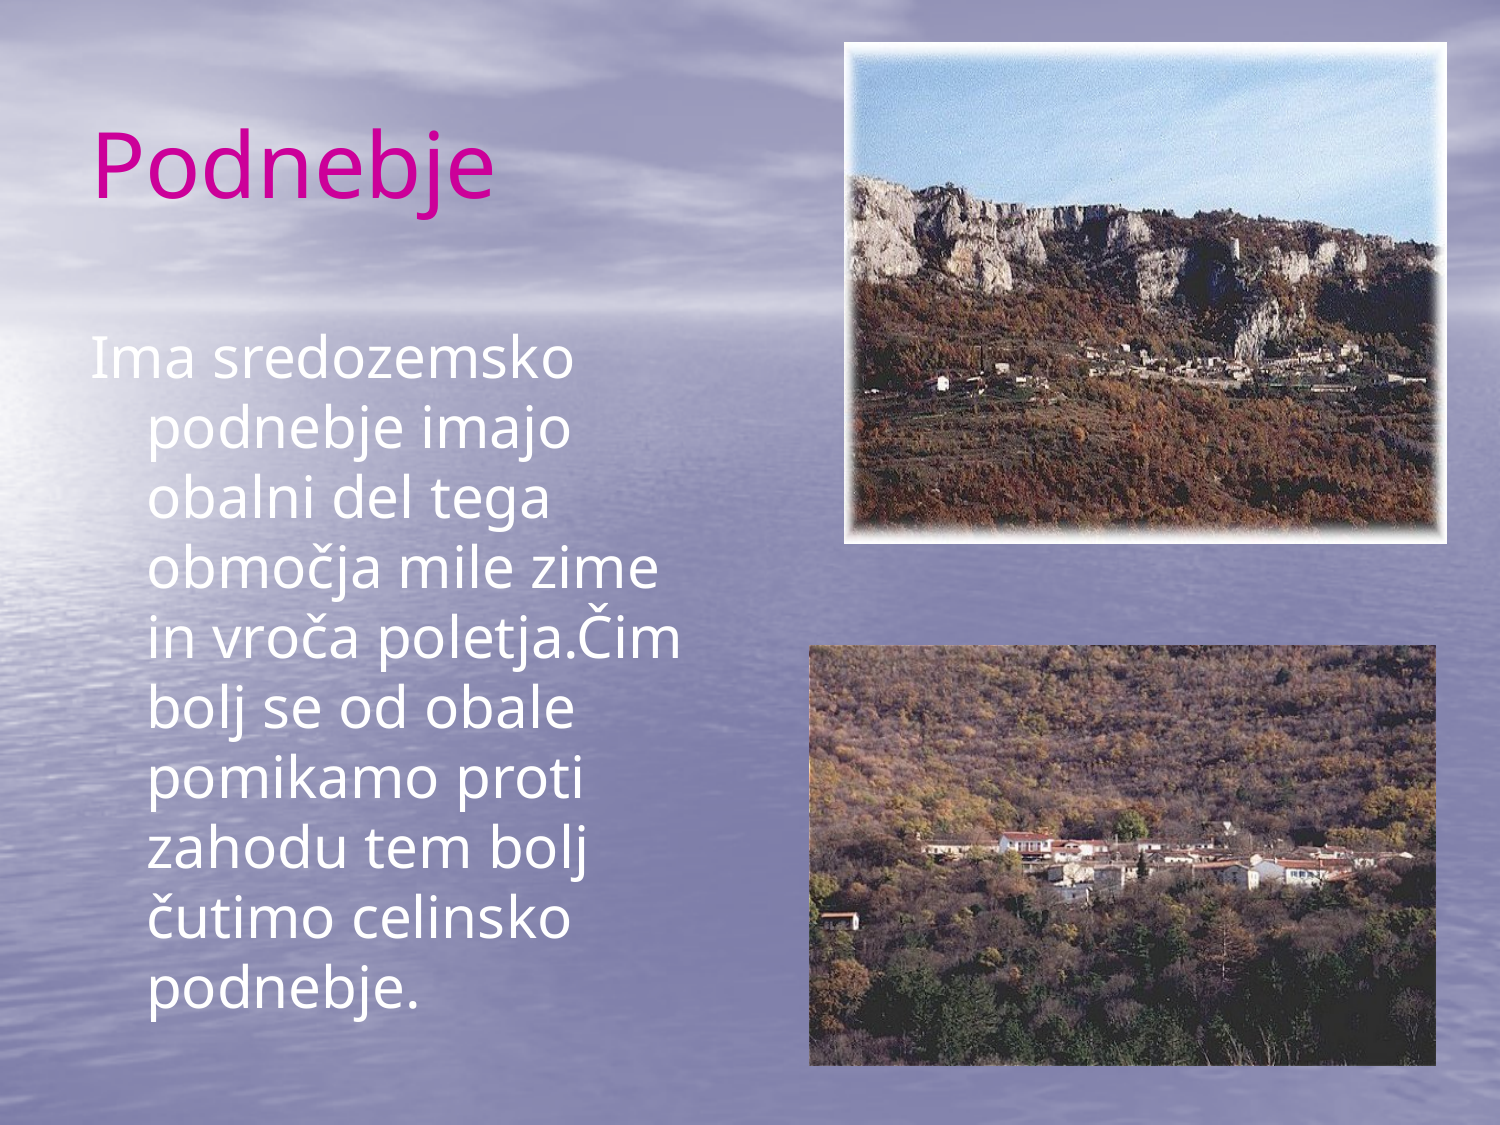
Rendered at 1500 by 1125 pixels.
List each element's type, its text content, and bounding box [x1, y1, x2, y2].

picture [0, 0, 1500, 1125]
list Ima sredozemsko podnebje imajo obalni del tega območja mile zime in vroča poletja.Čim bolj se od obale pomikamo proti zahodu tem bolj čutimo celinsko podnebje. [75, 312, 738, 988]
title Podnebje [75, 47, 844, 275]
